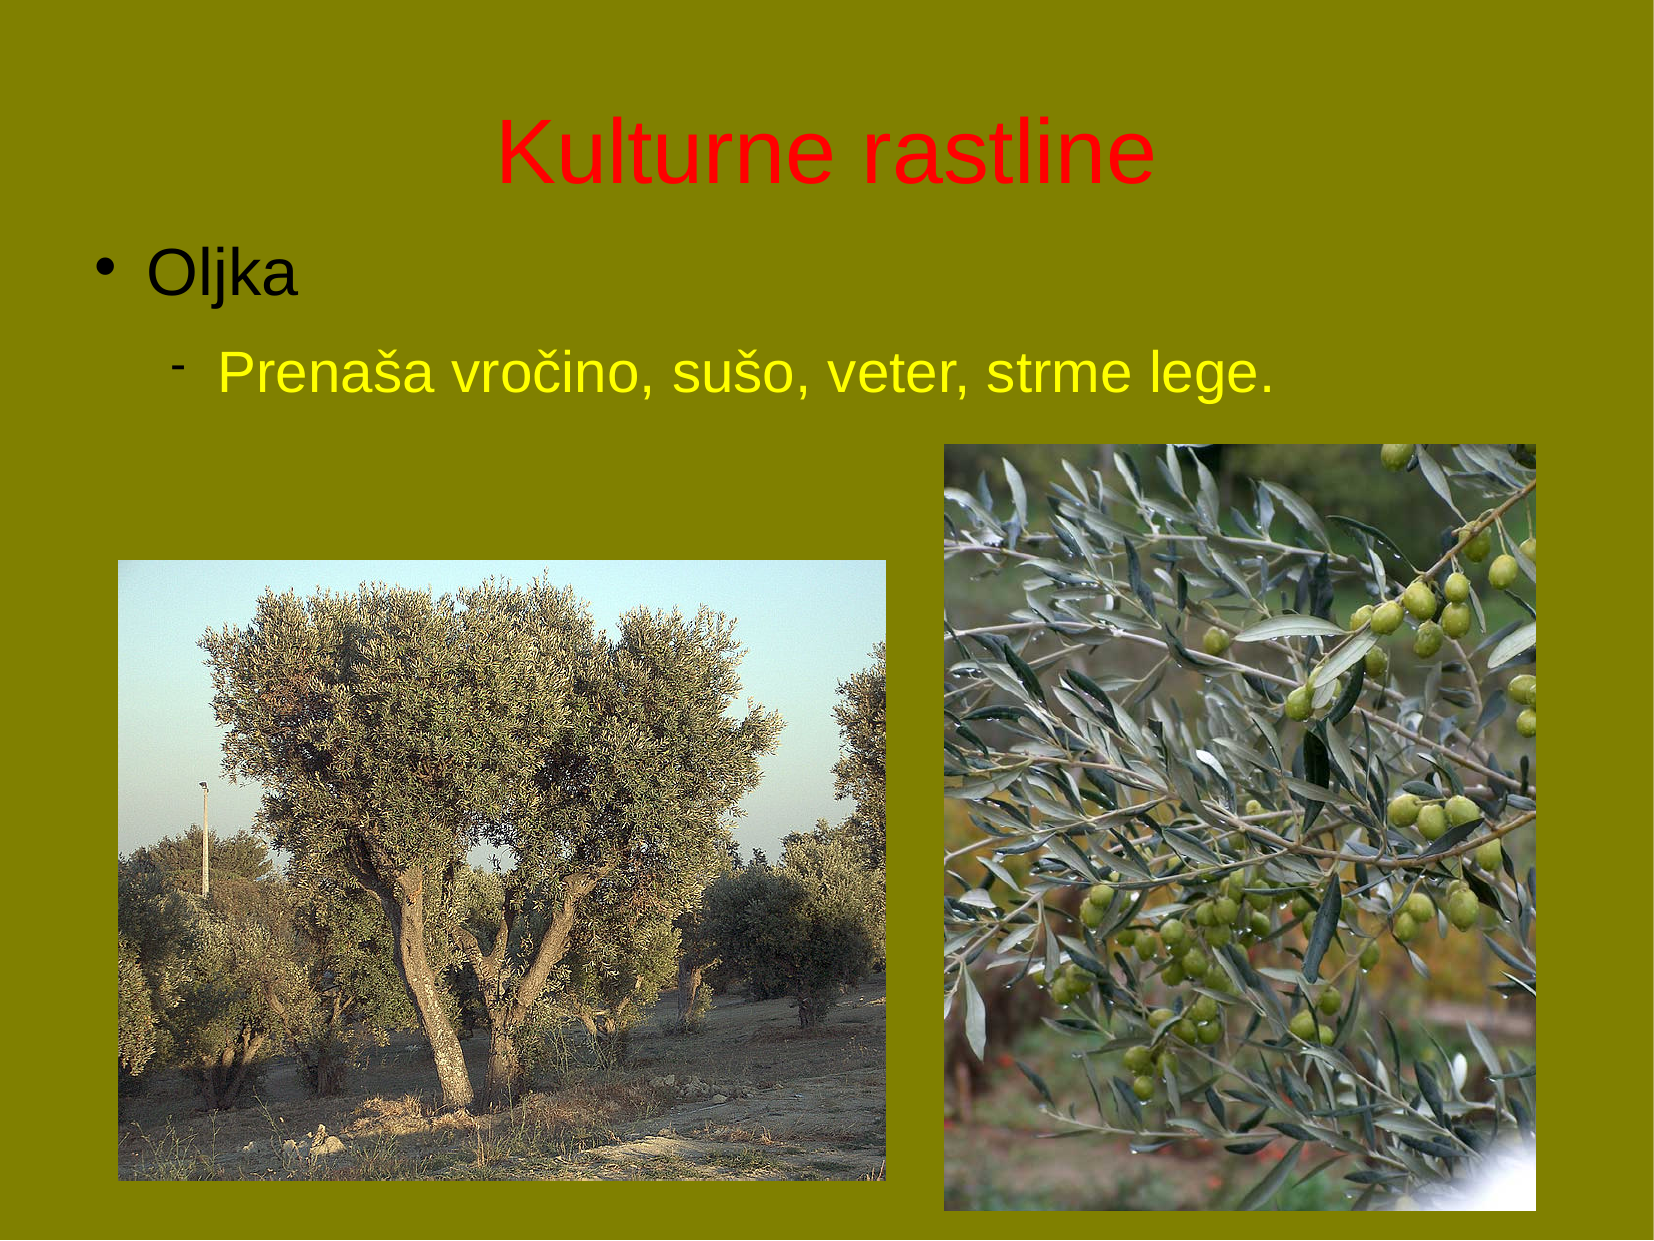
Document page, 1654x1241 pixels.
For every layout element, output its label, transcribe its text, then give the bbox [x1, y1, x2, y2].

title Kulturne rastline [82, 49, 1571, 257]
picture [118, 560, 886, 1181]
list Oljka Prenaša vročino, sušo, veter, strme lege. [76, 236, 1566, 448]
picture [944, 444, 1536, 1211]
